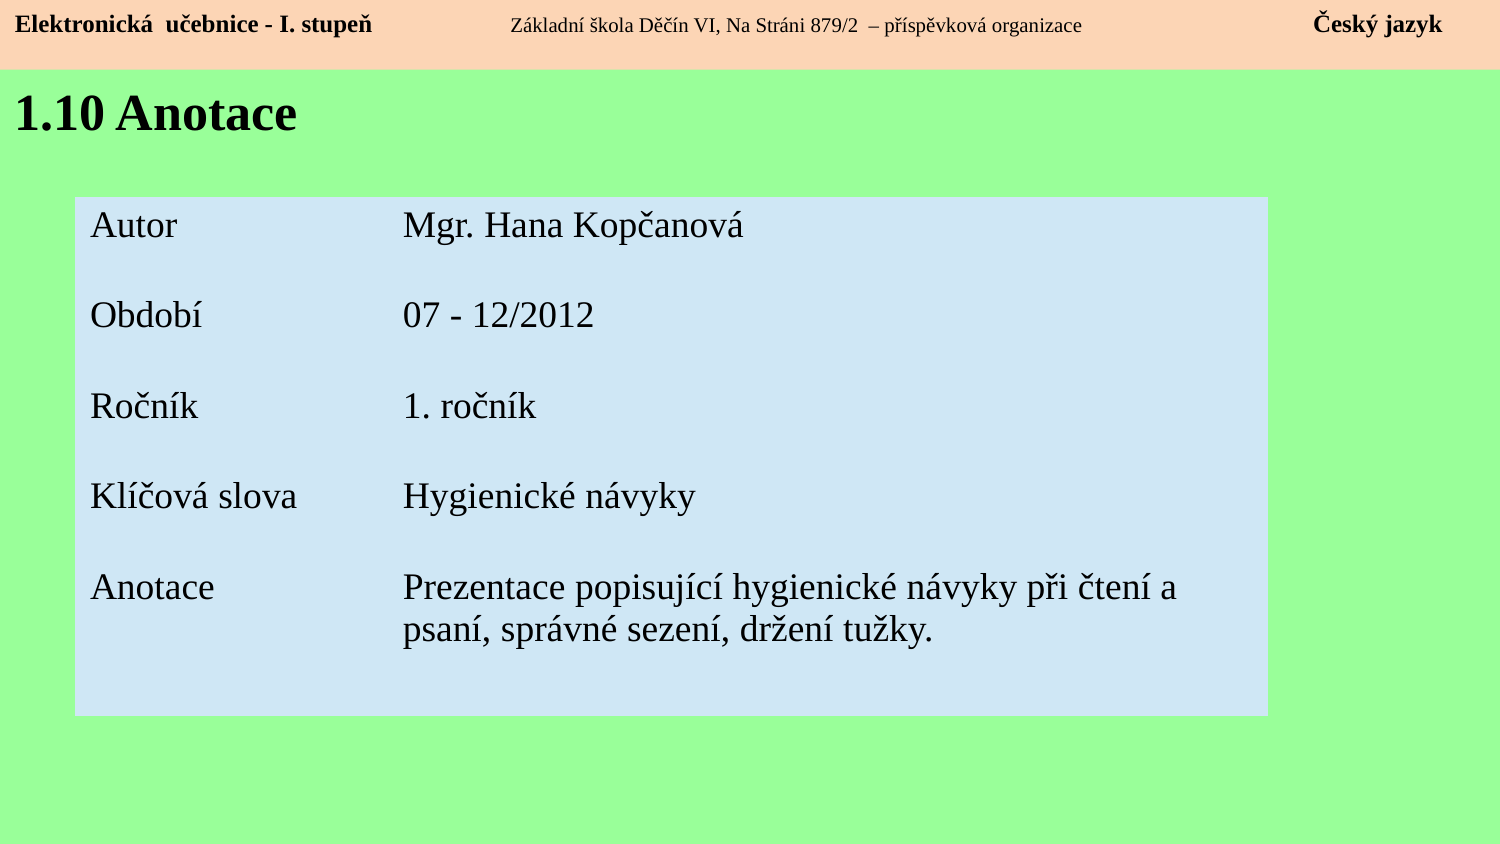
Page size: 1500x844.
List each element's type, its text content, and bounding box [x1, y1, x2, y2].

table_cell Klíčová slova [75, 468, 388, 558]
text_box Elektronická učebnice - I. stupeň Základní škola Děčín VI, Na Stráni 879/2 – příspěvková organizace Český jazyk [0, 0, 1500, 70]
table_cell Období [75, 286, 388, 377]
table_cell 1. ročník [388, 377, 1268, 468]
table_header Autor [75, 197, 388, 286]
table_cell Ročník [75, 377, 388, 468]
table_header Mgr. Hana Kopčanová [388, 197, 1268, 286]
table_cell Hygienické návyky [388, 468, 1268, 558]
title 1.10 Anotace [0, 70, 1247, 169]
table_cell Anotace [75, 558, 388, 716]
table_cell 07 - 12/2012 [388, 286, 1268, 377]
table_cell Prezentace popisující hygienické návyky při čtení a psaní, správné sezení, držení tužky. [388, 558, 1268, 716]
